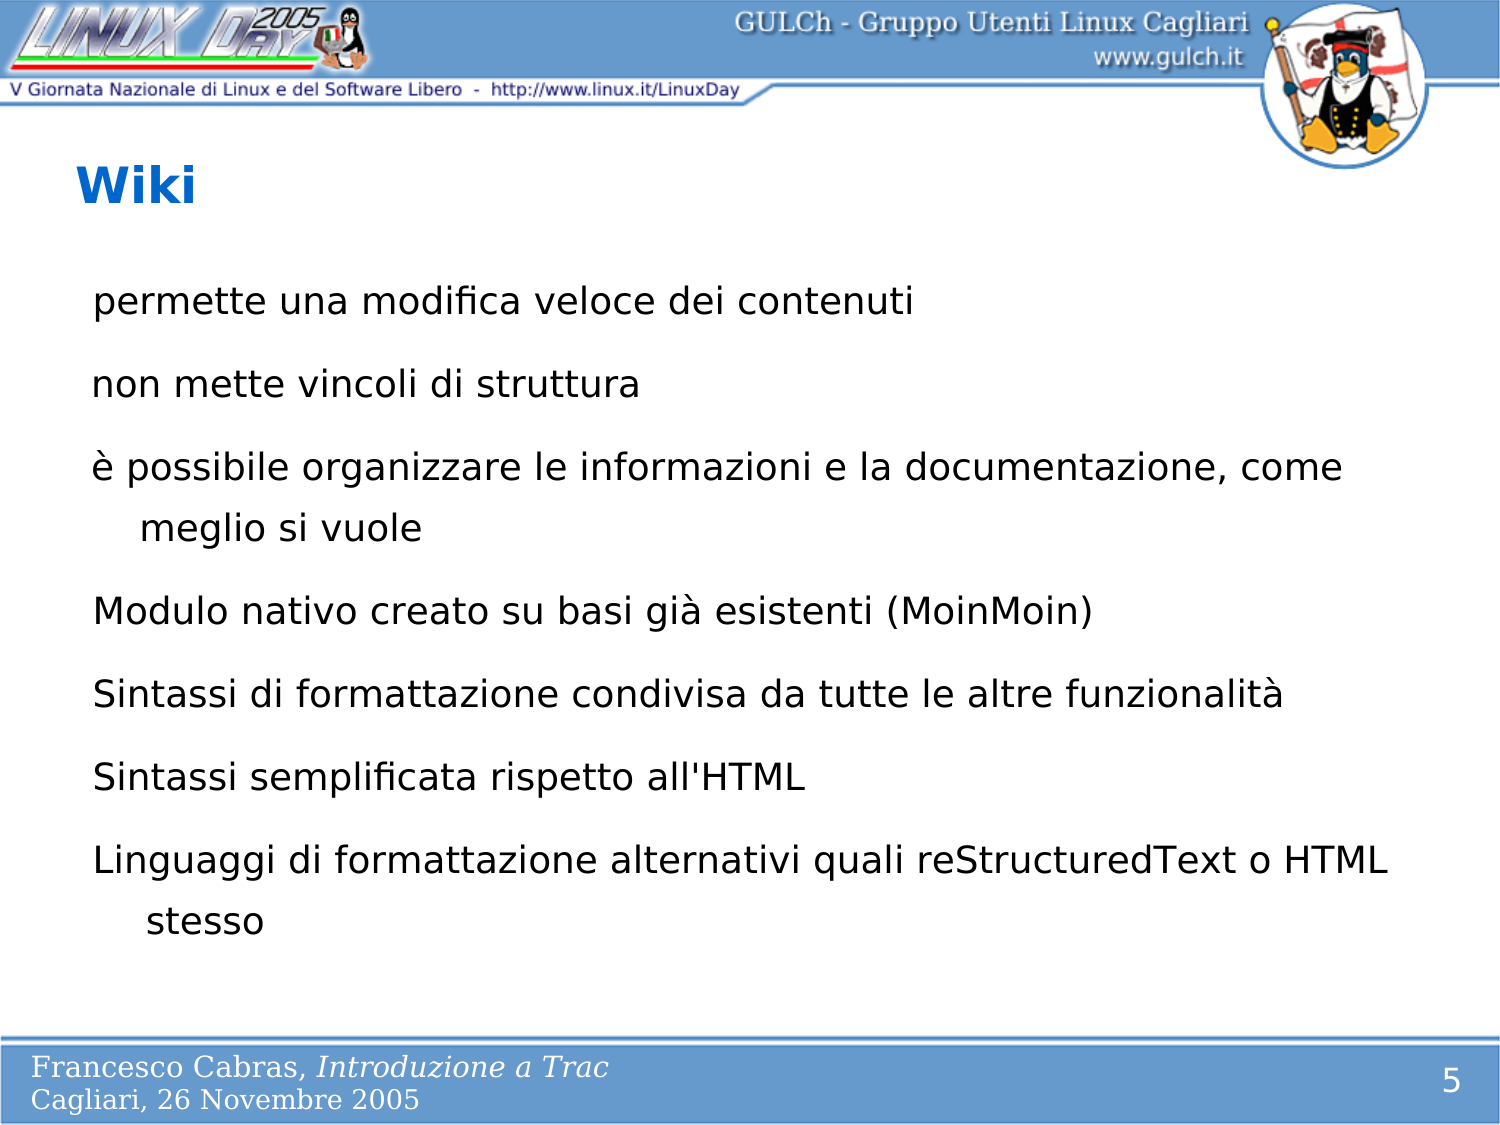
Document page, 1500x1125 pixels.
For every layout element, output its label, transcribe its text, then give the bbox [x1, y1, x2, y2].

title Wiki [75, 149, 1276, 226]
picture [0, 0, 1500, 1125]
list permette una modifica veloce dei contenuti non mette vincoli di struttura è possibile organizzare le informazioni e la documentazione, come meglio si vuole Modulo nativo creato su basi già esistenti (MoinMoin) Sintassi di formattazione condivisa da tutte le altre funzionalità Sintassi semplificata rispetto all'HTML Linguaggi di formattazione alternativi quali reStructuredText o HTML stesso [75, 262, 1426, 1027]
